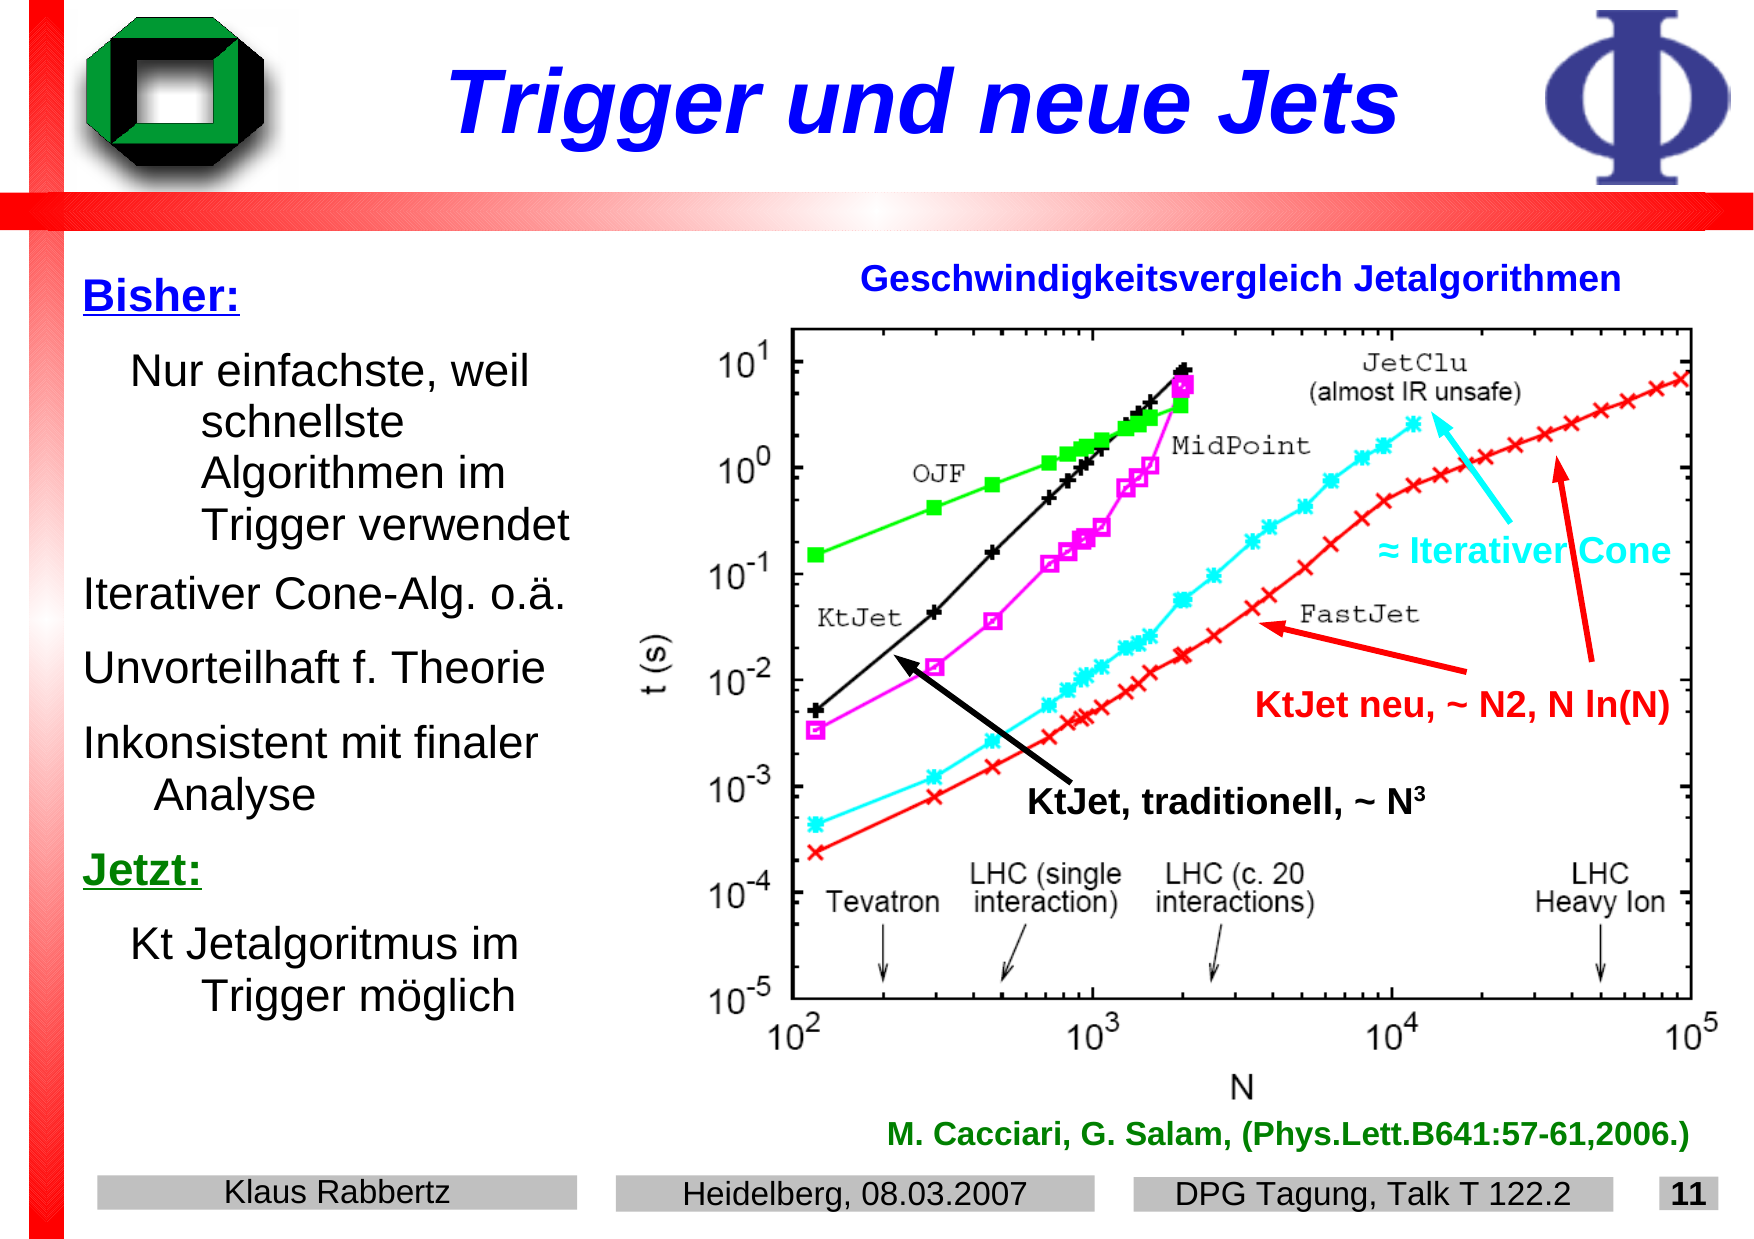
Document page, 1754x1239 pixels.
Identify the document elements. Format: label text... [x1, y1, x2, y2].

text_box KtJet, traditionell, ~ N3 [1015, 768, 1438, 836]
text_box ≈ Iterativer Cone [1366, 517, 1575, 584]
text_box KtJet neu, ~ N2, N ln(N) [1243, 671, 1683, 738]
picture [64, 9, 299, 192]
text_box M. Cacciari, G. Salam, (Phys.Lett.B641:57-61,2006.) [874, 1106, 1702, 1165]
text_box ≈ Iterativer Cone [1571, 517, 1683, 584]
title Trigger und neue Jets [282, 21, 1566, 183]
list Bisher: Nur einfachste, weil schnellste Algorithmen im Trigger verwendet Iterativer Cone-Alg. o.ä. Unvorteilhaft f. Theorie Inkonsistent mit finaler Analyse Jetzt: Kt Jetalgoritmus im Trigger möglich [23, 269, 651, 1149]
picture [1545, 10, 1731, 185]
text_box Geschwindigkeitsvergleich Jetalgorithmen [848, 245, 1635, 312]
picture [633, 319, 1726, 1106]
